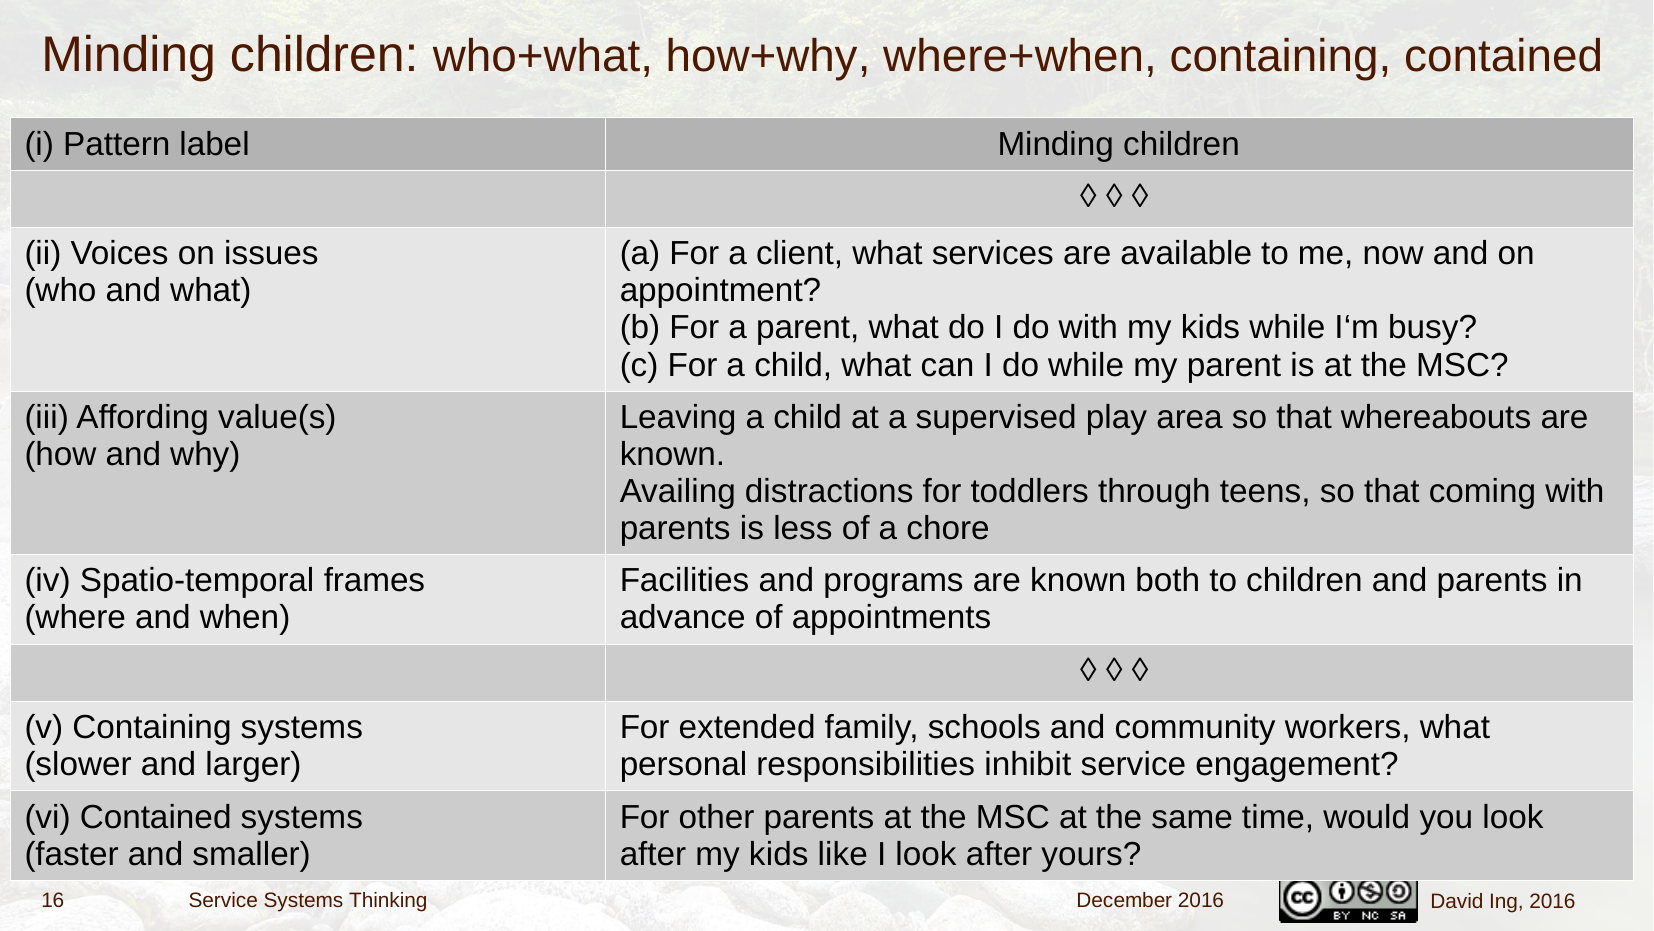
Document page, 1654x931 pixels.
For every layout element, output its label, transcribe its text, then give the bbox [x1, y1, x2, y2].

table_cell (a) For a client, what services are available to me, now and on appointment? (b) For a parent, what do I do with my kids while I‘m busy? (c) For a child, what can I do while my parent is at the MSC? [606, 228, 1633, 391]
table_cell (v) Containing systems (slower and larger) [11, 702, 605, 790]
table_cell For other parents at the MSC at the same time, would you look after my kids like I look after yours? [606, 791, 1633, 880]
table_cell Leaving a child at a supervised play area so that whereabouts are known. Availing distractions for toddlers through teens, so that coming with parents is less of a chore [606, 392, 1633, 554]
table_cell [11, 645, 605, 701]
table_cell [11, 171, 605, 227]
table_cell (ii) Voices on issues (who and what) [11, 228, 605, 391]
table_cell (iv) Spatio-temporal frames (where and when) [11, 555, 605, 644]
table_cell ◊ ◊ ◊ [606, 645, 1633, 701]
table_cell (vi) Contained systems (faster and smaller) [11, 791, 605, 880]
title Minding children: who+what, how+why, where+when, containing, contained [41, 30, 1613, 117]
table_cell Facilities and programs are known both to children and parents in advance of appointments [606, 555, 1633, 644]
table_header Minding children [606, 118, 1633, 170]
table_cell (iii) Affording value(s) (how and why) [11, 392, 605, 554]
table_cell ◊ ◊ ◊ [606, 171, 1633, 227]
picture [0, 0, 1654, 931]
table_cell For extended family, schools and community workers, what personal responsibilities inhibit service engagement? [606, 702, 1633, 790]
table_header (i) Pattern label [11, 118, 605, 170]
